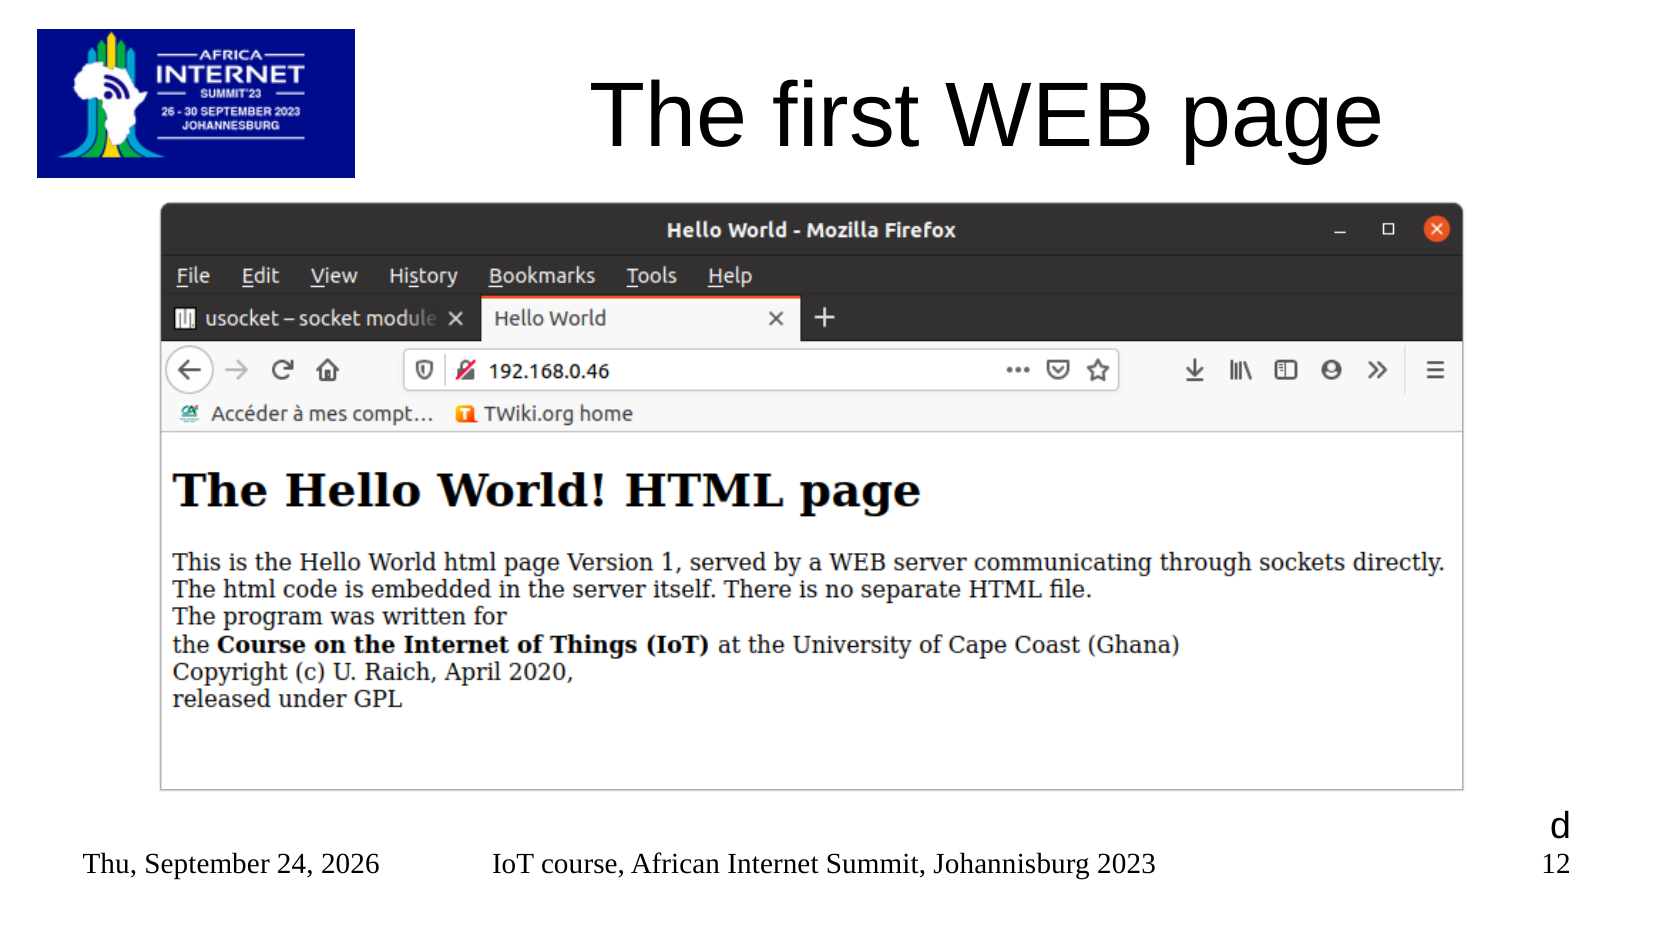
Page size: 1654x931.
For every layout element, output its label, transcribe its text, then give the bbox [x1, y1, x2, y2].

picture [37, 29, 355, 178]
picture [147, 192, 1477, 805]
text_box d [1535, 797, 1586, 855]
title The first WEB page [403, 37, 1571, 193]
